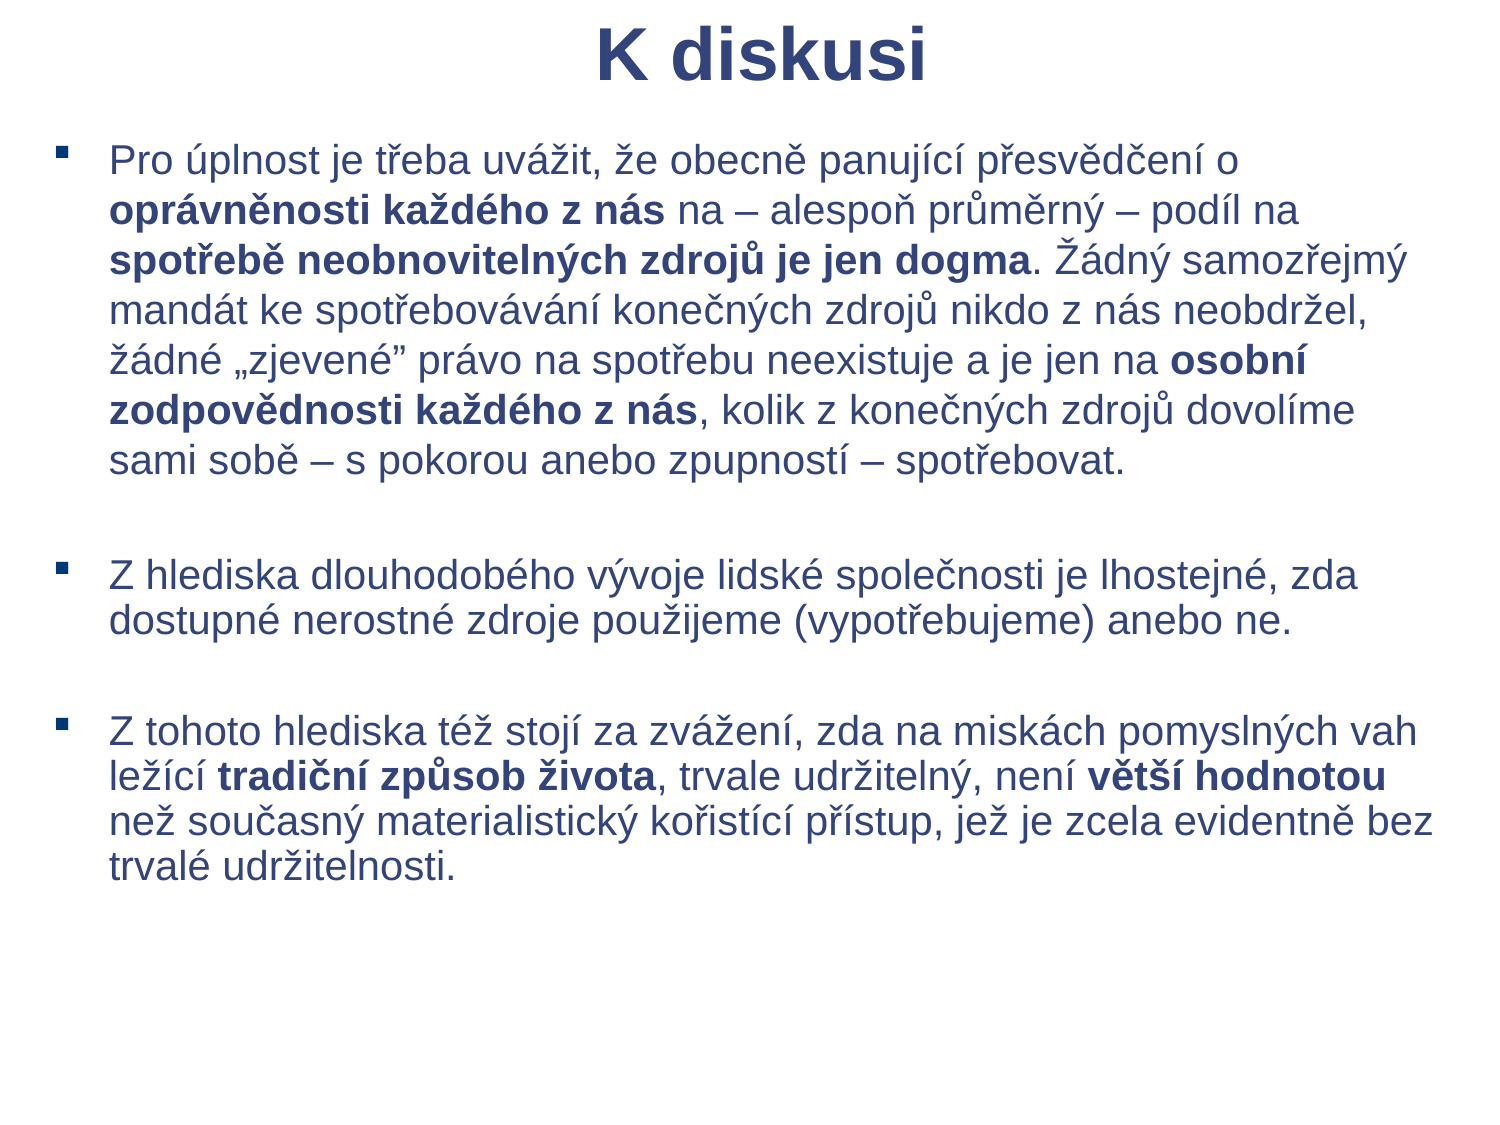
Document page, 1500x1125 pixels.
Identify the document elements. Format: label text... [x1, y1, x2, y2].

list Pro úplnost je třeba uvážit, že obecně panující přesvědčení o oprávněnosti každého z nás na – alespoň průměrný – podíl na spotřebě neobnovitelných zdrojů je jen dogma. Žádný samozřejmý mandát ke spotřebovávání konečných zdrojů nikdo z nás neobdržel, žádné „zjevené” právo na spotřebu neexistuje a je jen na osobní zodpovědnosti každého z nás, kolik z konečných zdrojů dovolíme sami sobě – s pokorou anebo zpupností – spotřebovat. Z hlediska dlouhodobého vývoje lidské společnosti je lhostejné, zda dostupné nerostné zdroje použijeme (vypotřebujeme) anebo ne. Z tohoto hlediska též stojí za zvážení, zda na miskách pomyslných vah ležící tradiční způsob života, trvale udržitelný, není větší hodnotou než současný materialistický kořistící přístup, jež je zcela evidentně bez trvalé udržitelnosti. [37, 125, 1463, 1001]
title K diskusi [125, 0, 1401, 103]
